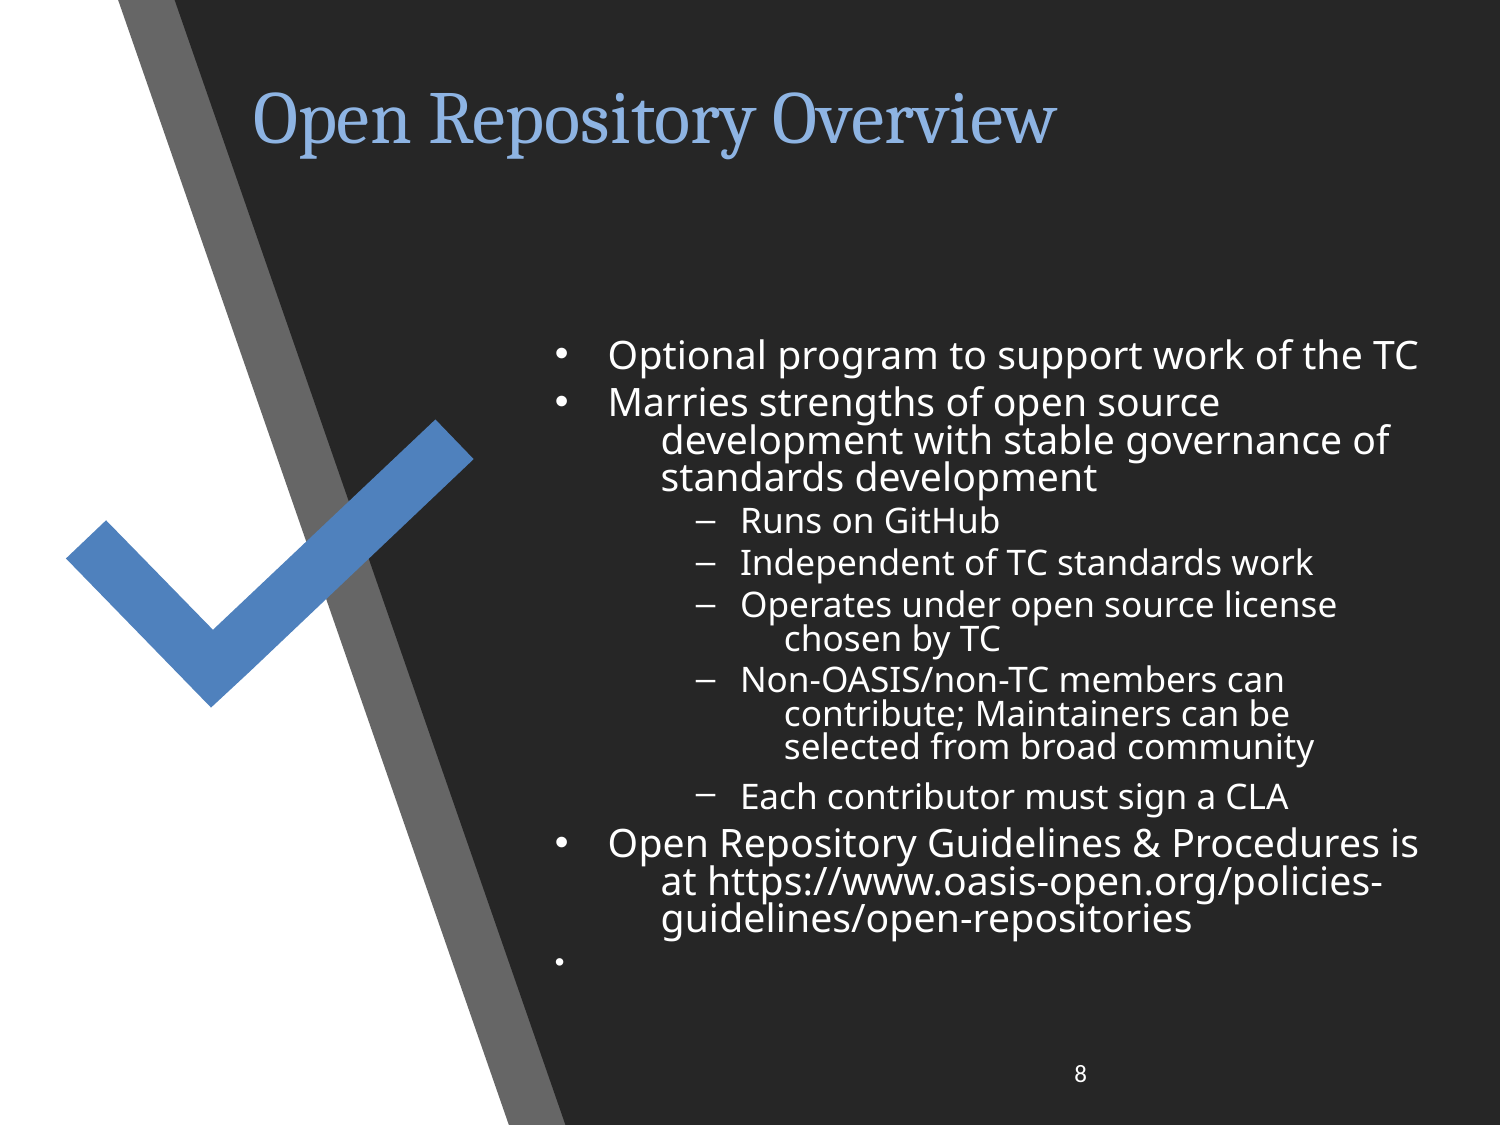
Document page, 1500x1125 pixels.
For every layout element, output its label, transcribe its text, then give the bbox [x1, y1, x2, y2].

picture [59, 351, 481, 774]
text_box 8 [1059, 1042, 1397, 1103]
text_box [0, 0, 1500, 1125]
list Optional program to support work of the TC Marries strengths of open source development with stable governance of standards development Runs on GitHub Independent of TC standards work Operates under open source license chosen by TC Non-OASIS/non-TC members can contribute; Maintainers can be selected from broad community Each contributor must sign a CLA Open Repository Guidelines & Procedures is at https://www.oasis-open.org/policies-guidelines/open-repositories [539, 331, 1441, 1014]
title Open Repository Overview [238, 59, 1499, 278]
